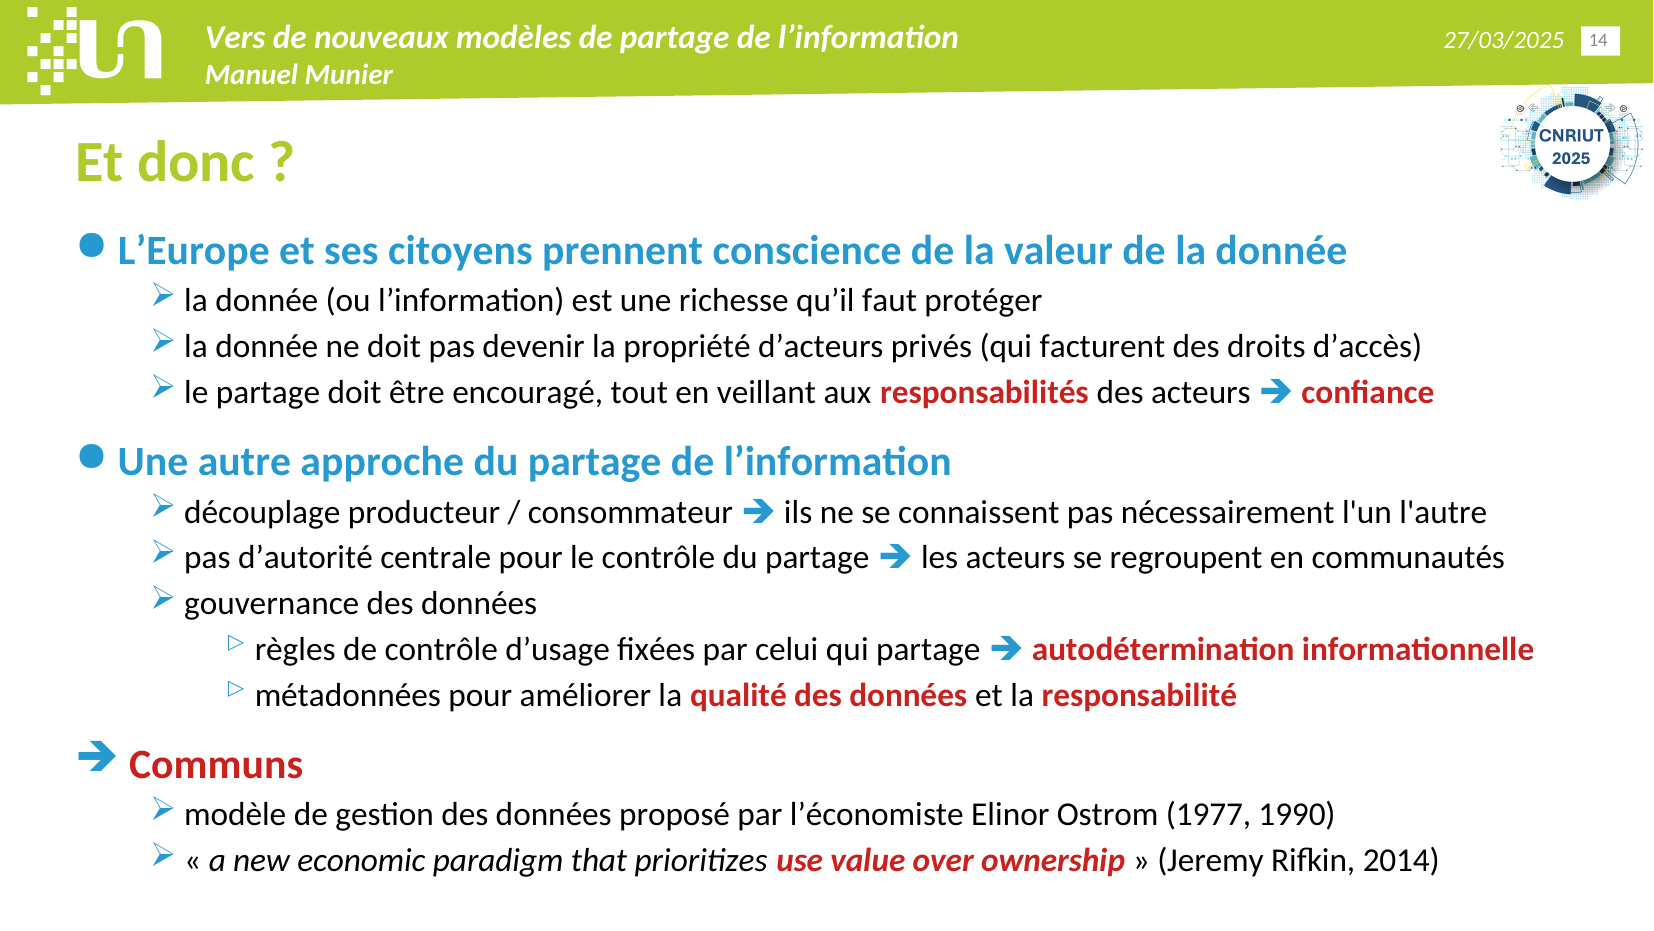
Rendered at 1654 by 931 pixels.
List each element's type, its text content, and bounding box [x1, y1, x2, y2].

text_box Vers de nouveaux modèles de partage de l’information Manuel Munier [190, 7, 1187, 99]
text_box [0, 0, 1654, 105]
picture [20, 0, 167, 101]
text_box <numéro> [1236, 14, 1623, 65]
text_box 27/03/2025 [1175, 16, 1580, 62]
picture [1500, 84, 1643, 201]
text_box Et donc ? L’Europe et ses citoyens prennent conscience de la valeur de la donnée la donnée (ou l’information) est une richesse qu’il faut protéger la donnée ne doit pas devenir la propriété d’acteurs privés (qui facturent des droits d’accès) le partage doit être encouragé, tout en veillant aux responsabilités des acteurs ➔ confiance Une autre approche du partage de l’information découplage producteur / consommateur ➔ ils ne se connaissent pas nécessairement l'un l'autre pas d’autorité centrale pour le contrôle du partage ➔ les acteurs se regroupent en communautés gouvernance des données règles de contrôle d’usage fixées par celui qui partage ➔ autodétermination informationnelle métadonnées pour améliorer la qualité des données et la responsabilité Communs modèle de gestion des données proposé par l’économiste Elinor Ostrom (1977, 1990) « a new economic paradigm that prioritizes use value over ownership » (Jeremy Rifkin, 2014) [60, 115, 1602, 887]
